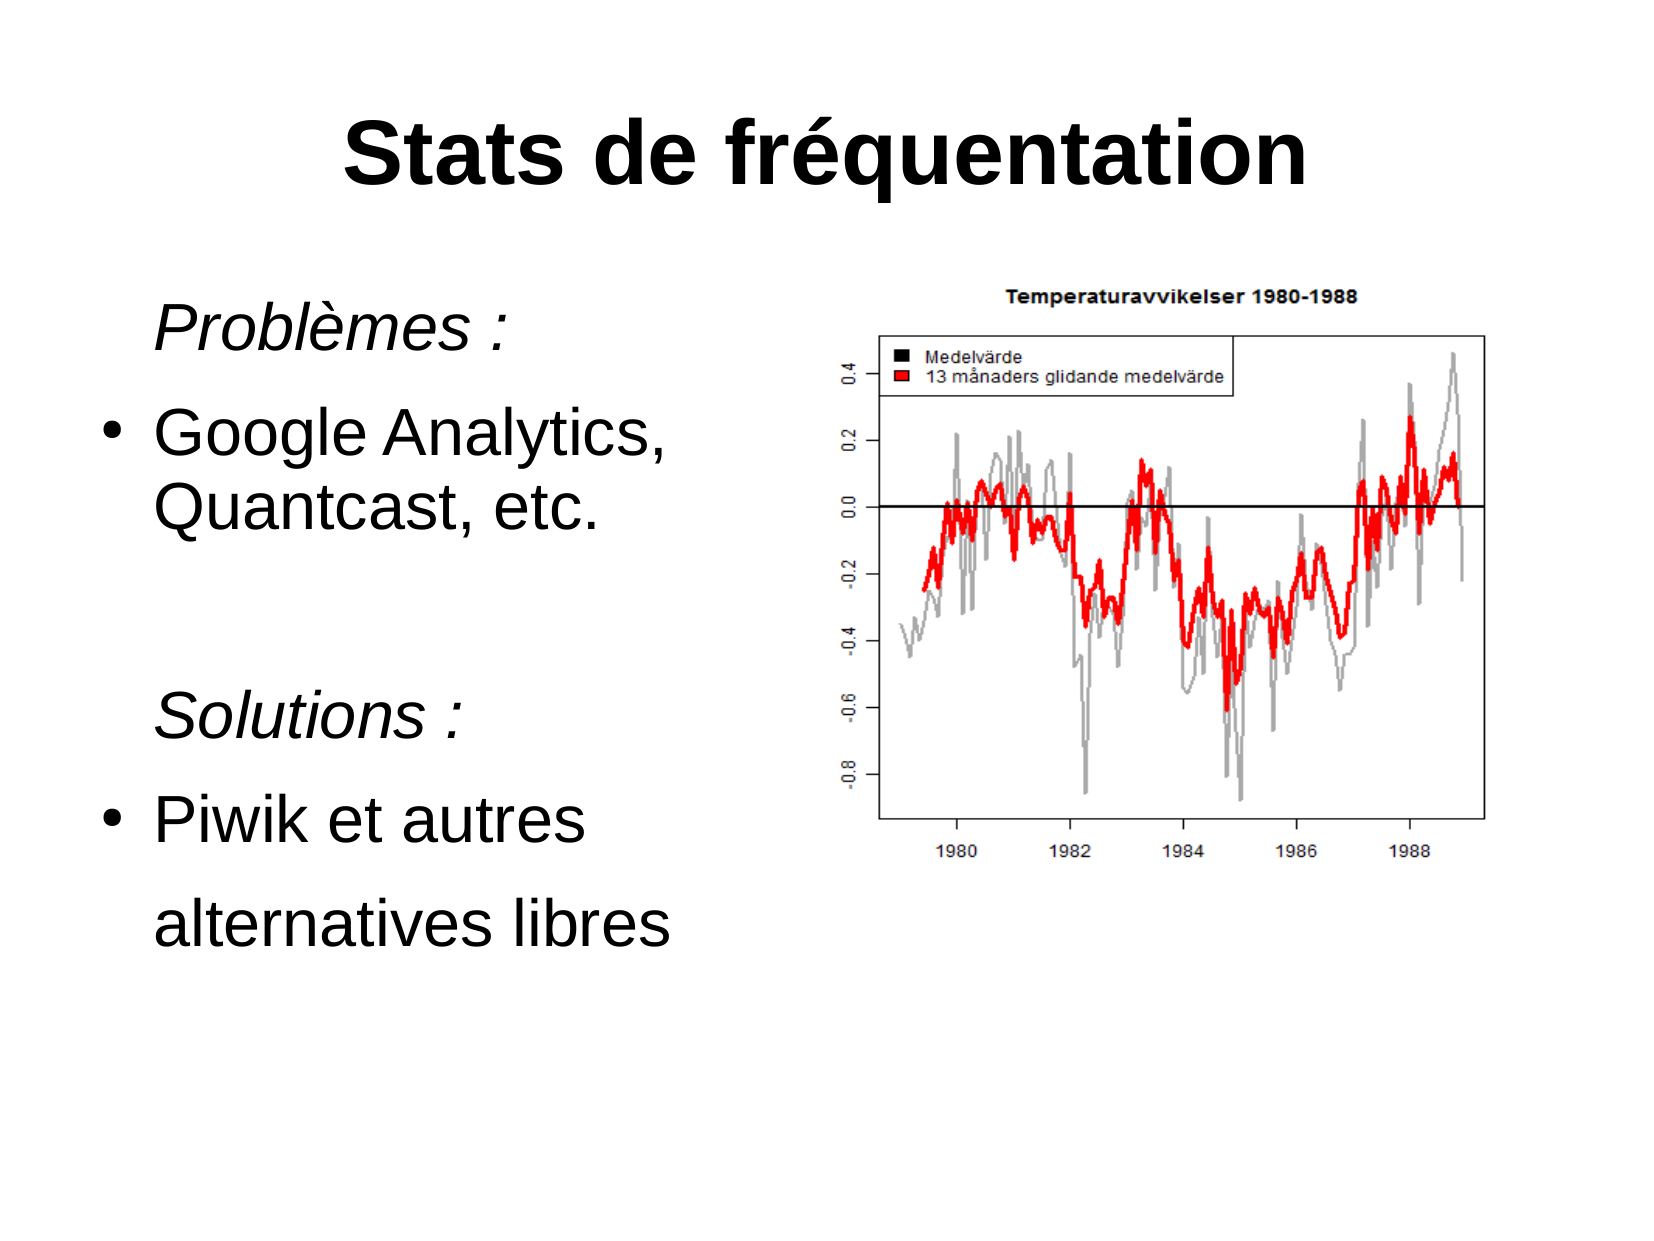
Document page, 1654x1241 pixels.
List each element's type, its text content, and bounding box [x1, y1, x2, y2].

title Stats de fréquentation [82, 49, 1571, 257]
list Problèmes : Google Analytics, Quantcast, etc. Solutions : Piwik et autres alternatives libres [82, 290, 1538, 1010]
picture [826, 259, 1501, 875]
